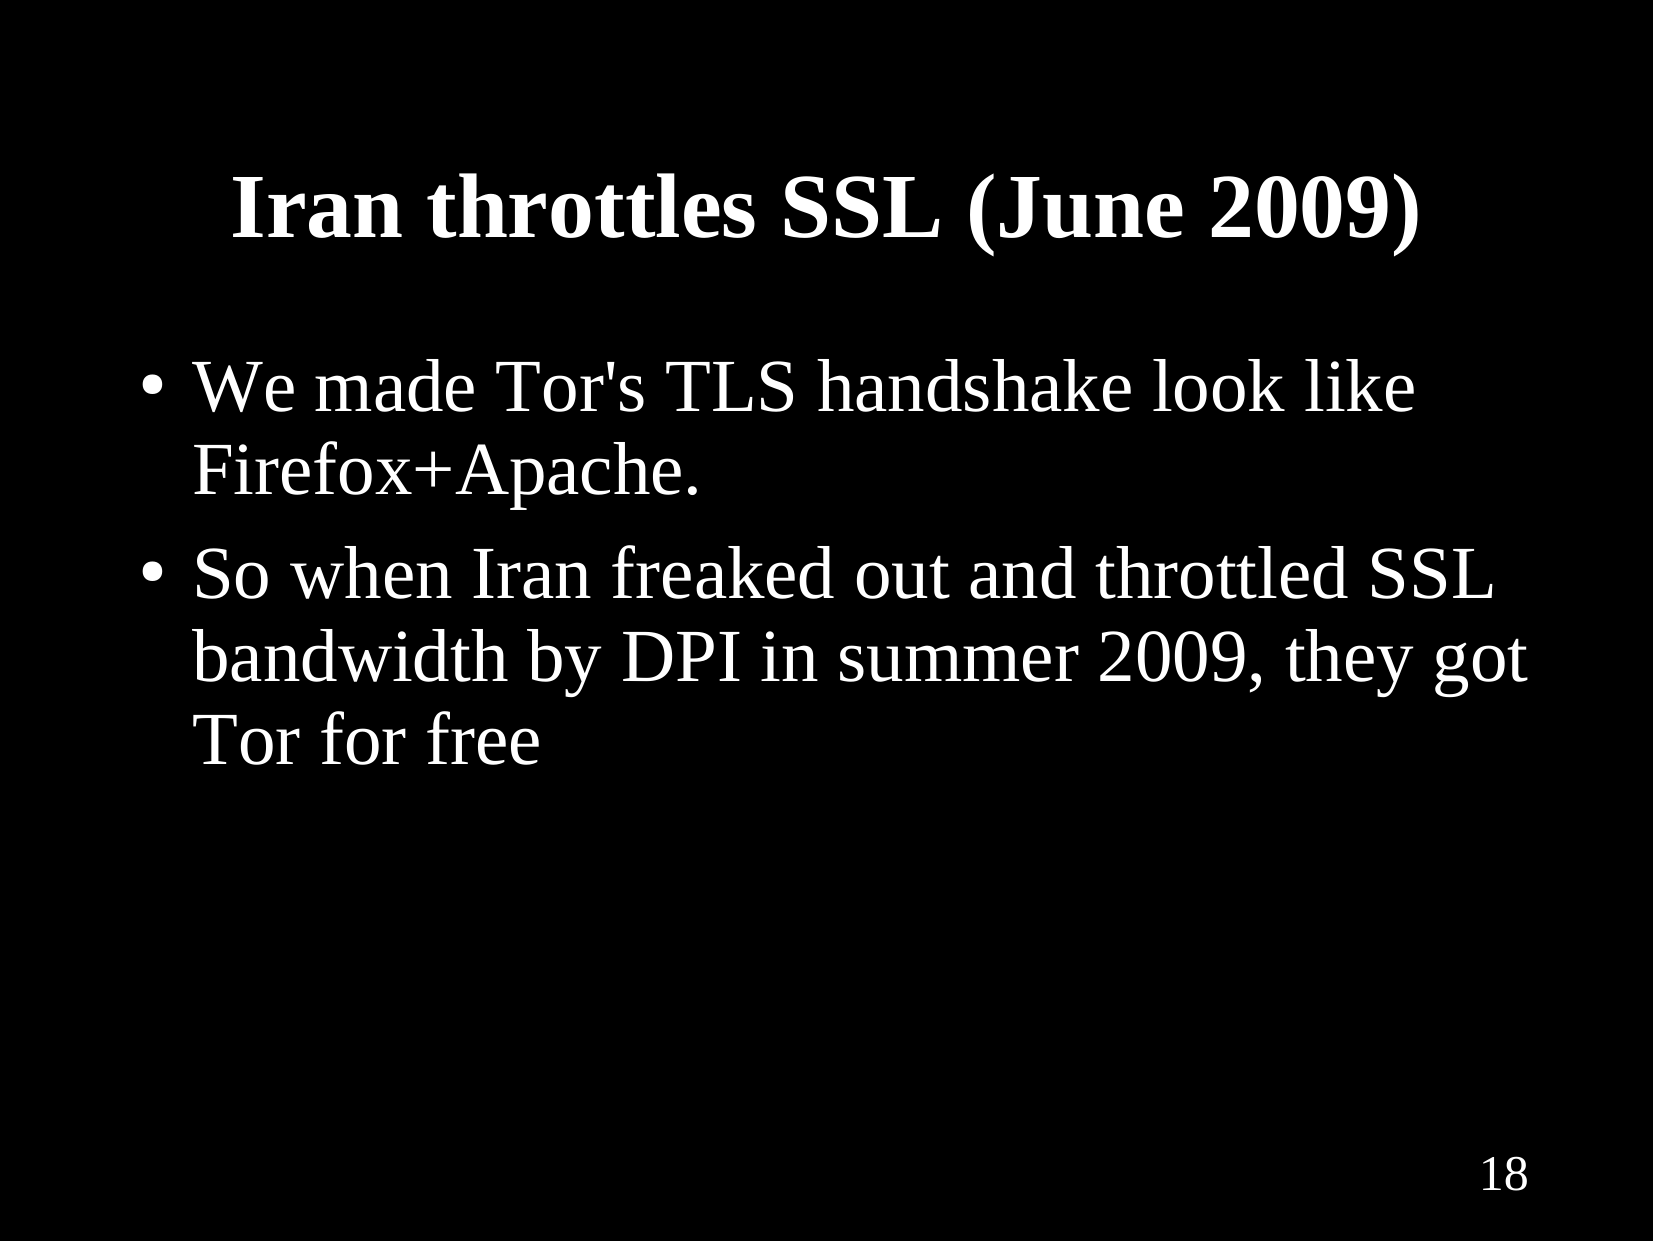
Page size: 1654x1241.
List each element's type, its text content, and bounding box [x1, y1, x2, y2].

list We made Tor's TLS handshake look like Firefox+Apache. So when Iran freaked out and throttled SSL bandwidth by DPI in summer 2009, they got Tor for free [121, 344, 1534, 1127]
title Iran throttles SSL (June 2009) [121, 102, 1534, 311]
